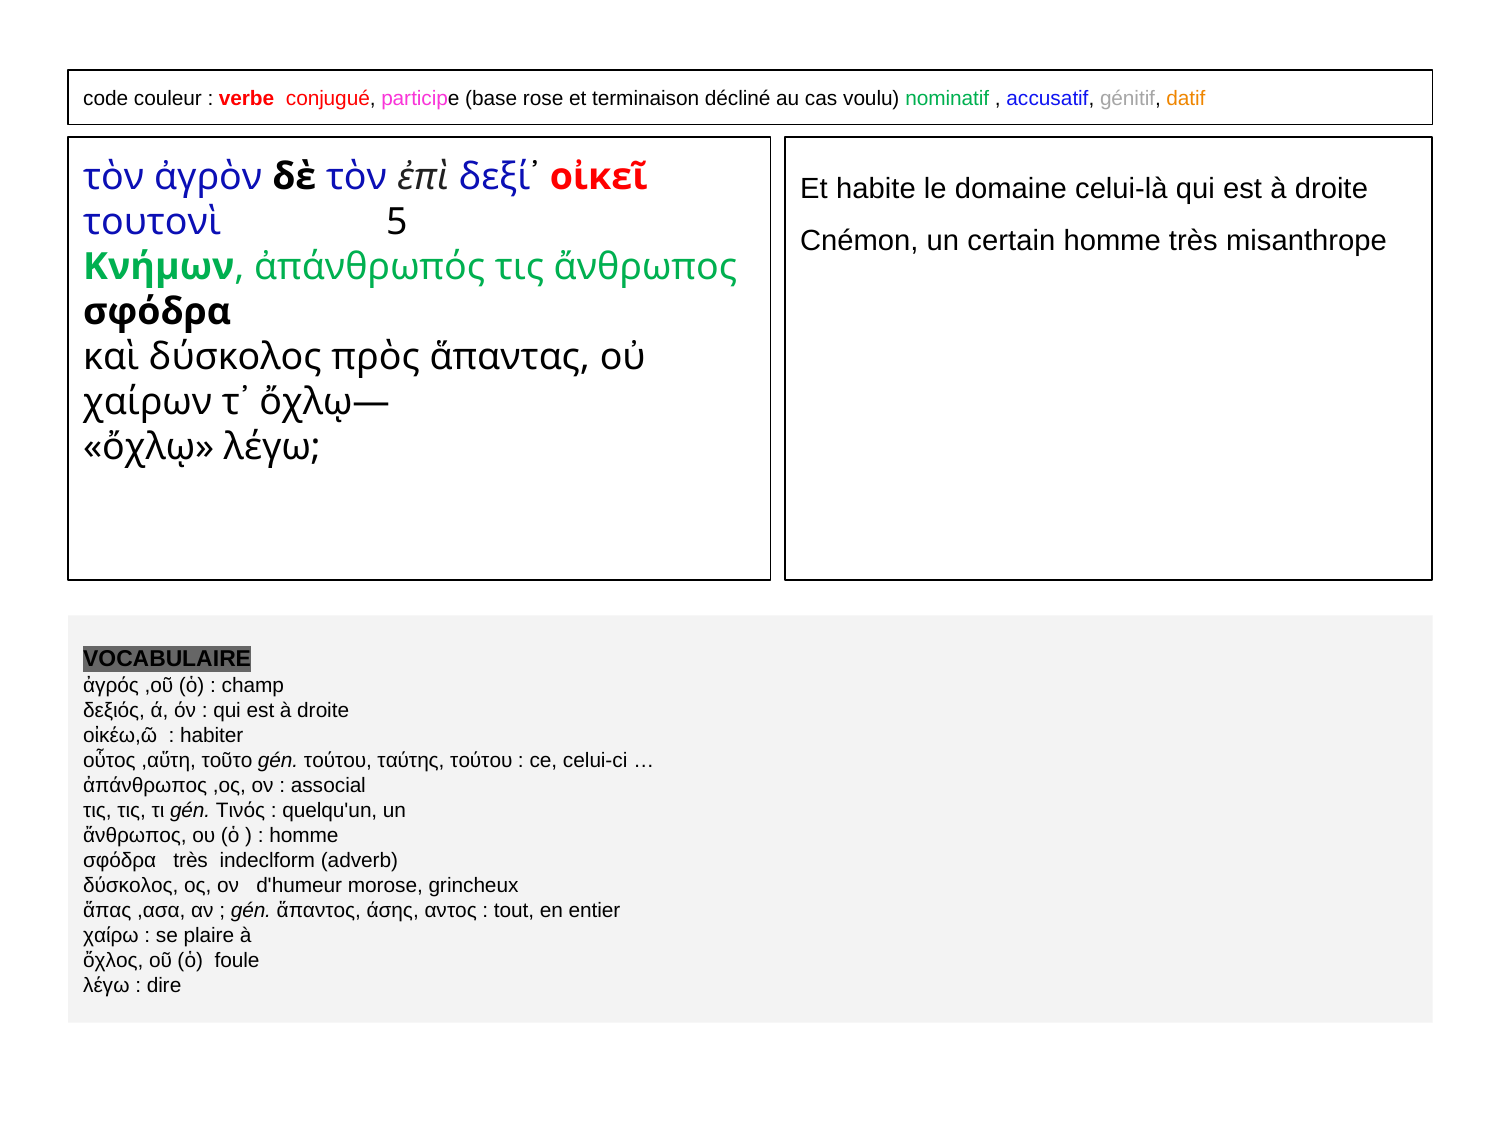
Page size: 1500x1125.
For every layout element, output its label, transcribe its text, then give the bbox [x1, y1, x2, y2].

text_box Et habite le domaine celui-là qui est à droite Cnémon, un certain homme très misanthrope [785, 136, 1432, 581]
text_box code couleur : verbe conjugué, participe (base rose et terminaison décliné au cas voulu) nominatif , accusatif, génitif, datif [68, 70, 1433, 125]
text_box VOCABULAIRE ἀγρός ,οῦ (ὁ) : champ δεξιός, ά, όν : qui est à droite οἰκέω,ῶ : habiter οὗτος ,αὕτη, τοῦτο gén. τούτου, ταύτης, τούτου : ce, celui-ci … ἀπάνθρωπος ,ος, ον : associal τις, τις, τι gén. Τινός : quelqu'un, un ἄνθρωπος, ου (ὁ ) : homme σφόδρα très indeclform (adverb) δύσκολος, ος, ον d'humeur morose, grincheux ἅπας ,ασα, αν ; gén. ἅπαντος, άσης, αντος : tout, en entier χαίρω : se plaire à ὄχλος, οῦ (ὁ) foule λέγω : dire [68, 615, 1433, 1023]
text_box τὸν ἀγρὸν δὲ τὸν ἐπὶ δεξί᾽ οἰκεῖ τουτονὶ 5 Κνήμων, ἀπάνθρωπός τις ἄνθρωπος σφόδρα καὶ δύσκολος πρὸς ἅπαντας, οὐ χαίρων τ᾽ ὄχλῳ— «ὄχλῳ» λέγω; [68, 136, 771, 581]
